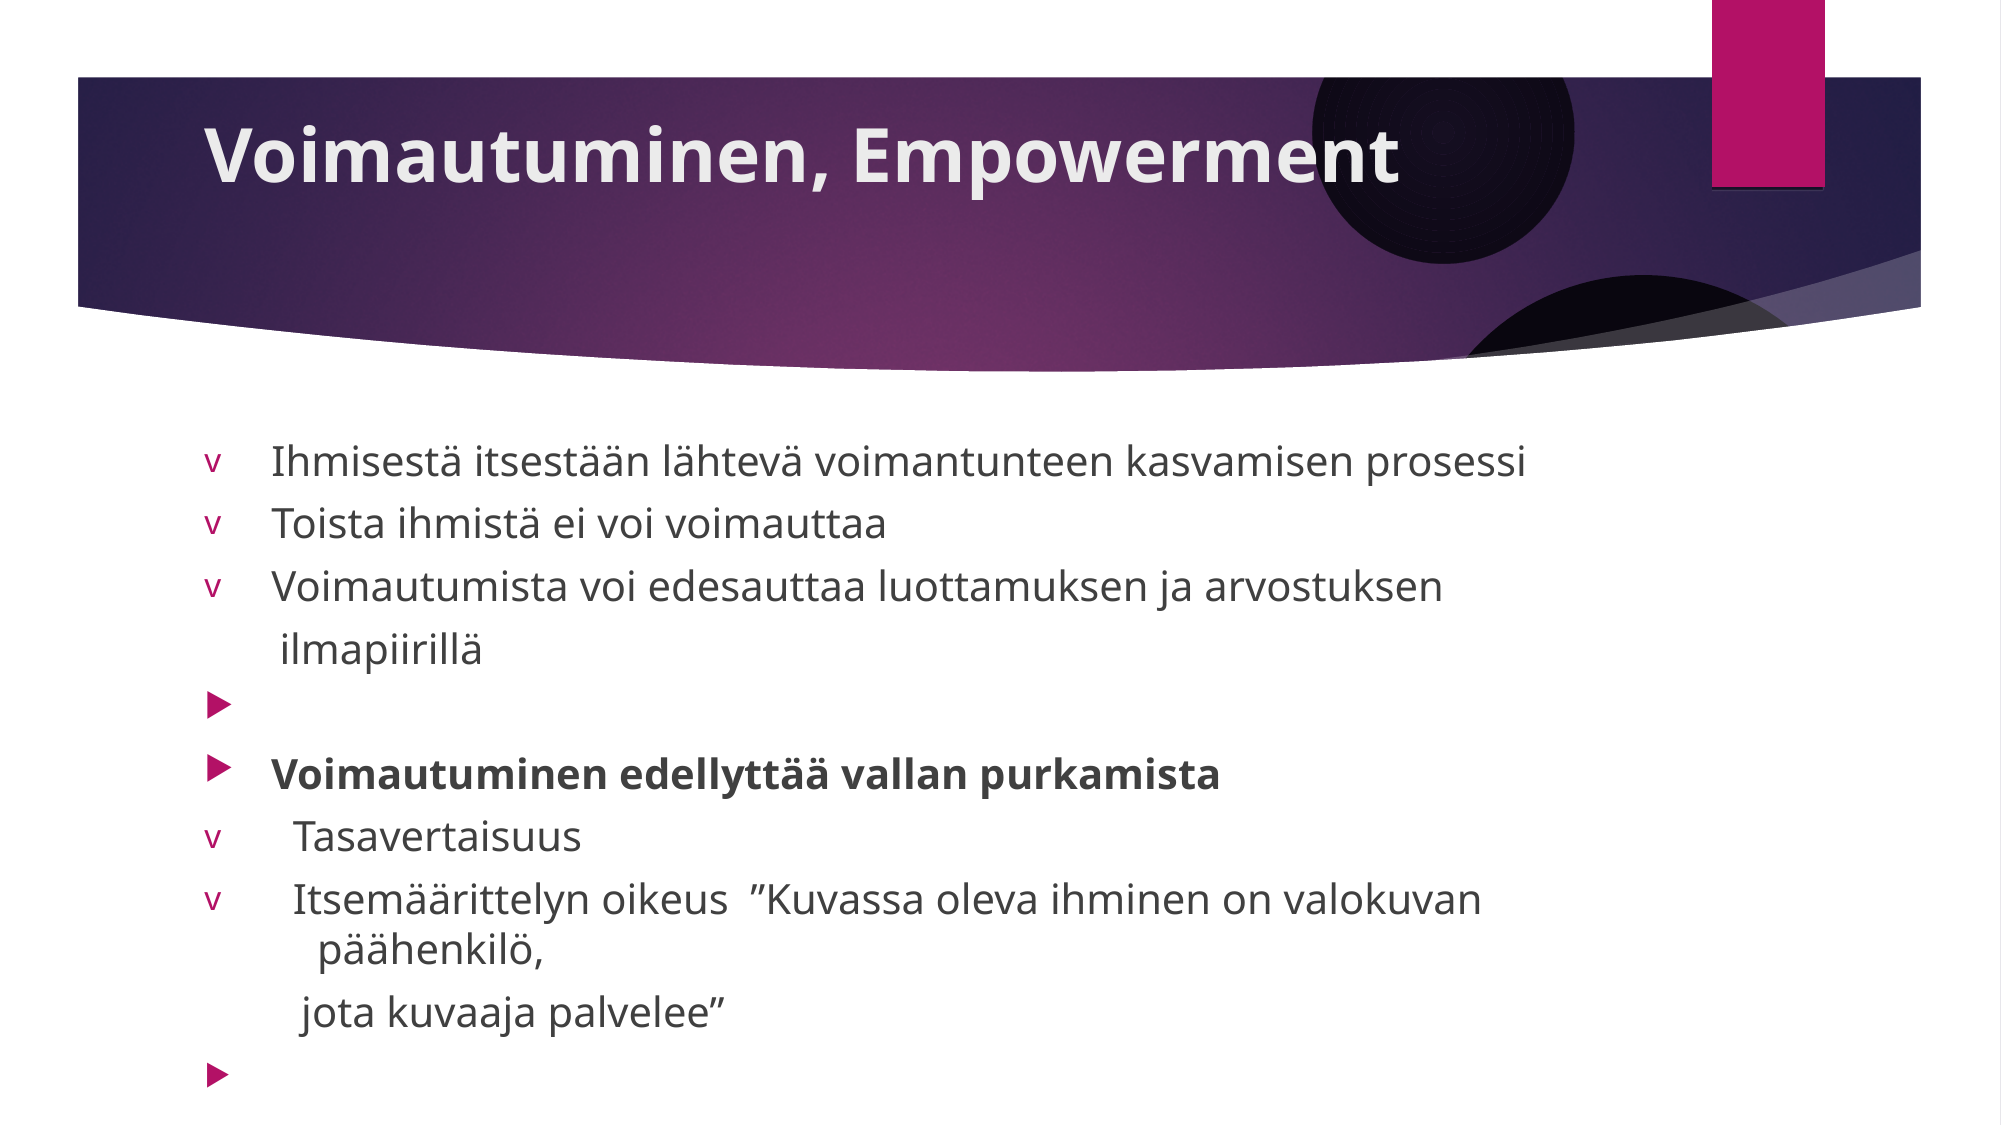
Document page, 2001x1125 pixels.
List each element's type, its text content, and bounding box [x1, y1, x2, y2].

list Ihmisestä itsestään lähtevä voimantunteen kasvamisen prosessi Toista ihmistä ei voi voimauttaa Voimautumista voi edesauttaa luottamuksen ja arvostuksen ilmapiirillä Voimautuminen edellyttää vallan purkamista Tasavertaisuus Itsemäärittelyn oikeus ”Kuvassa oleva ihminen on valokuvan päähenkilö, jota kuvaaja palvelee” [189, 427, 1638, 1075]
title Voimautuminen, Empowerment [189, 99, 1627, 280]
